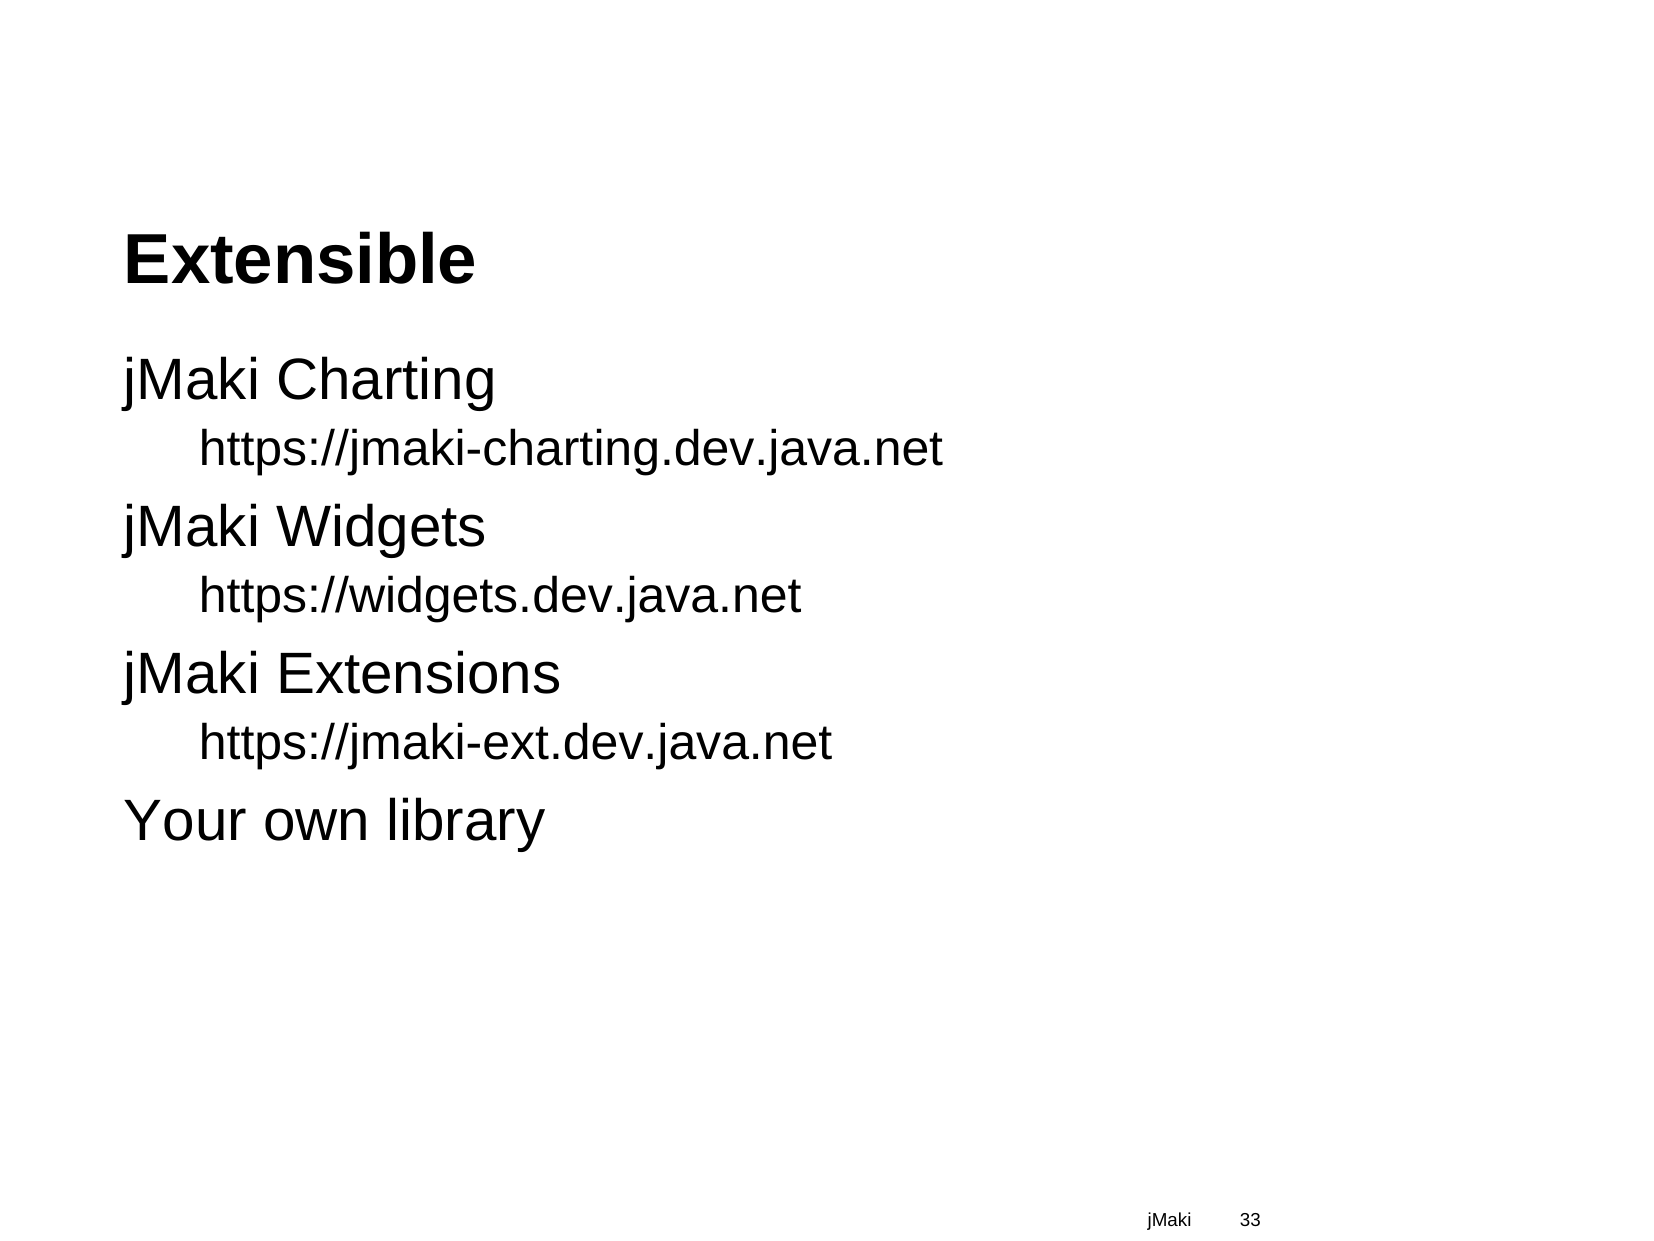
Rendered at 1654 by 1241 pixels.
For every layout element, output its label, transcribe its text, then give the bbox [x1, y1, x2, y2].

title Extensible [124, 132, 1561, 298]
list jMaki Charting https://jmaki-charting.dev.java.net jMaki Widgets https://widgets.dev.java.net jMaki Extensions https://jmaki-ext.dev.java.net Your own library [124, 352, 1613, 1117]
